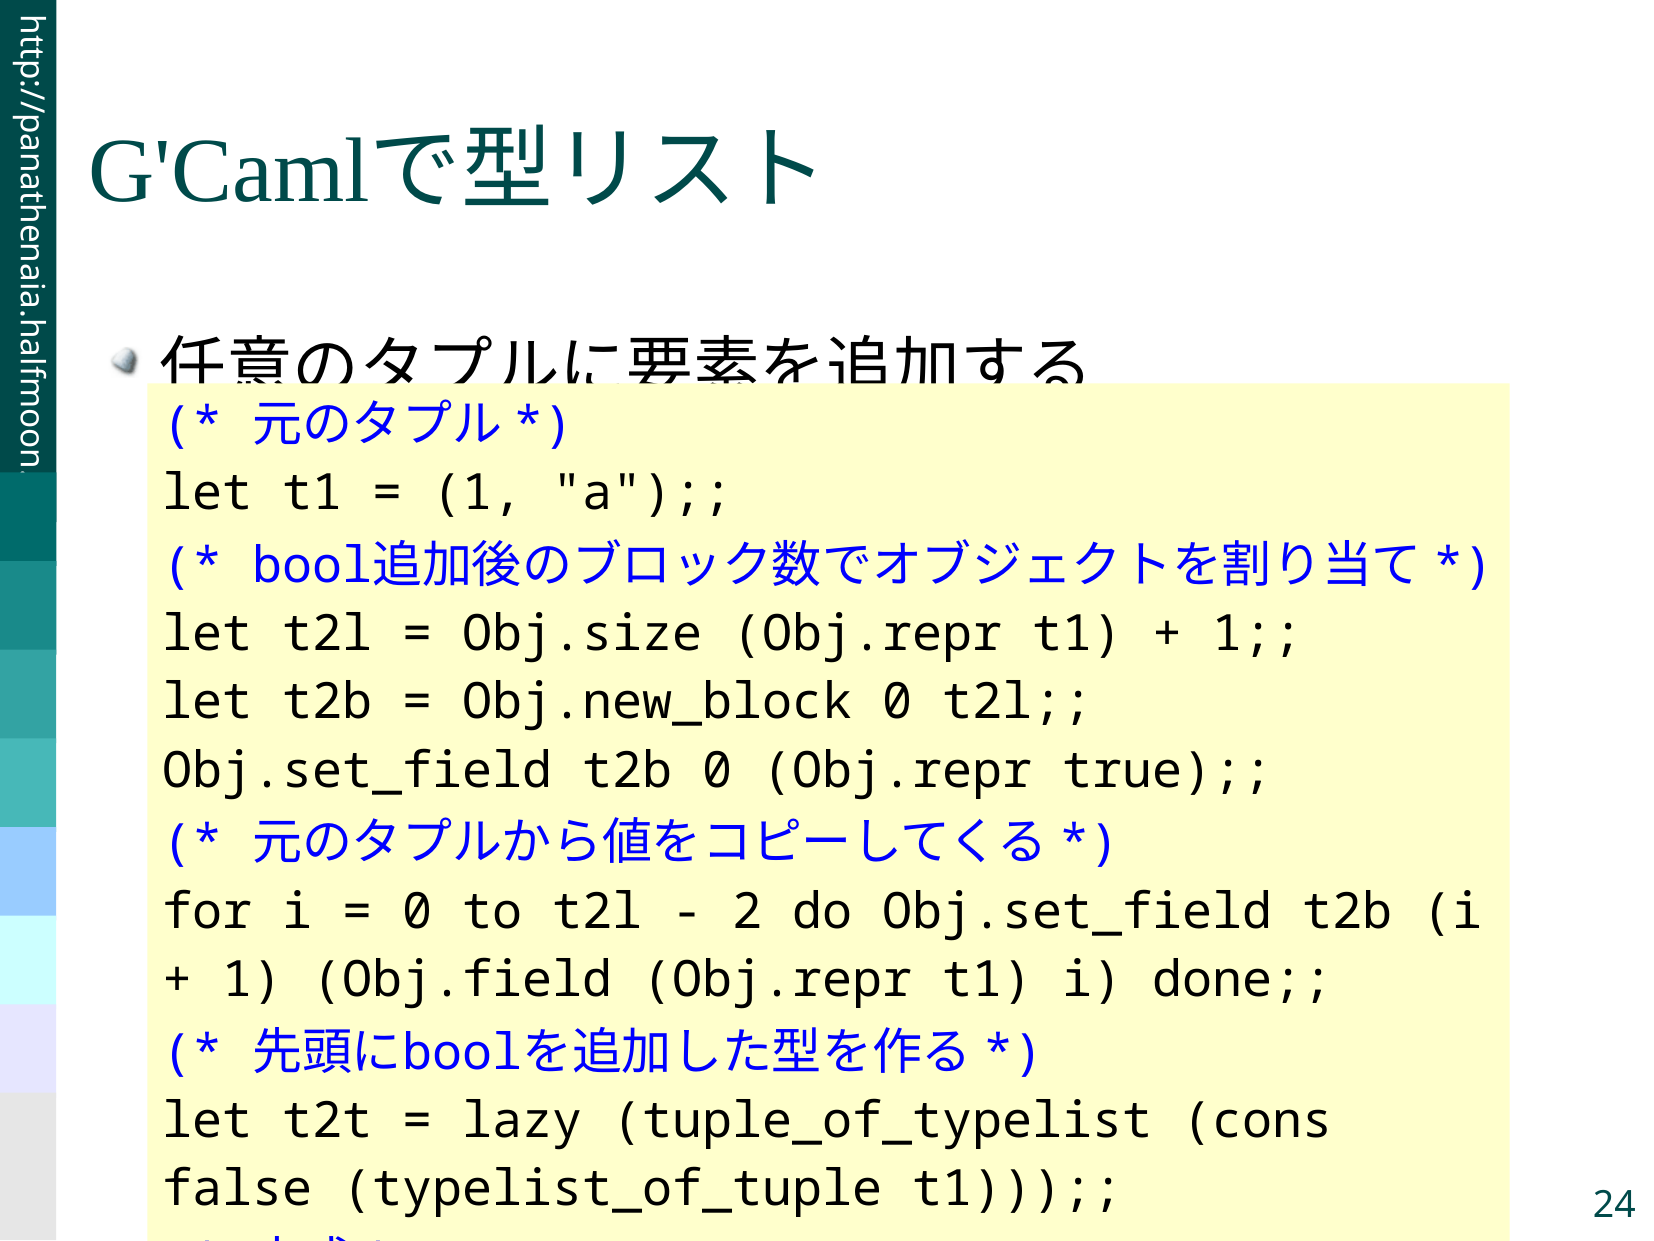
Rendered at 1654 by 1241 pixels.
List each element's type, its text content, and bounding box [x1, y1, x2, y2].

list 任意のタプルに要素を追加する [88, 313, 1577, 1133]
title G'Camlで型リスト [88, 57, 1577, 265]
text_box (* 元のタプル *) let t1 = (1, "a");; (* bool追加後のブロック数でオブジェクトを割り当て *) let t2l = Obj.size (Obj.repr t1) + 1;; let t2b = Obj.new_block 0 t2l;; Obj.set_field t2b 0 (Obj.repr true);; (* 元のタプルから値をコピーしてくる *) for i = 0 to t2l - 2 do Obj.set_field t2b (i + 1) (Obj.field (Obj.repr t1) i) done;; (* 先頭にboolを追加した型を作る *) let t2t = lazy (tuple_of_typelist (cons false (typelist_of_tuple t1)));; (* 完成 *) let t2: 't2 = let (_: 't2 lazy_t) = t2t in Obj.obj t2b;; [147, 383, 1510, 1201]
